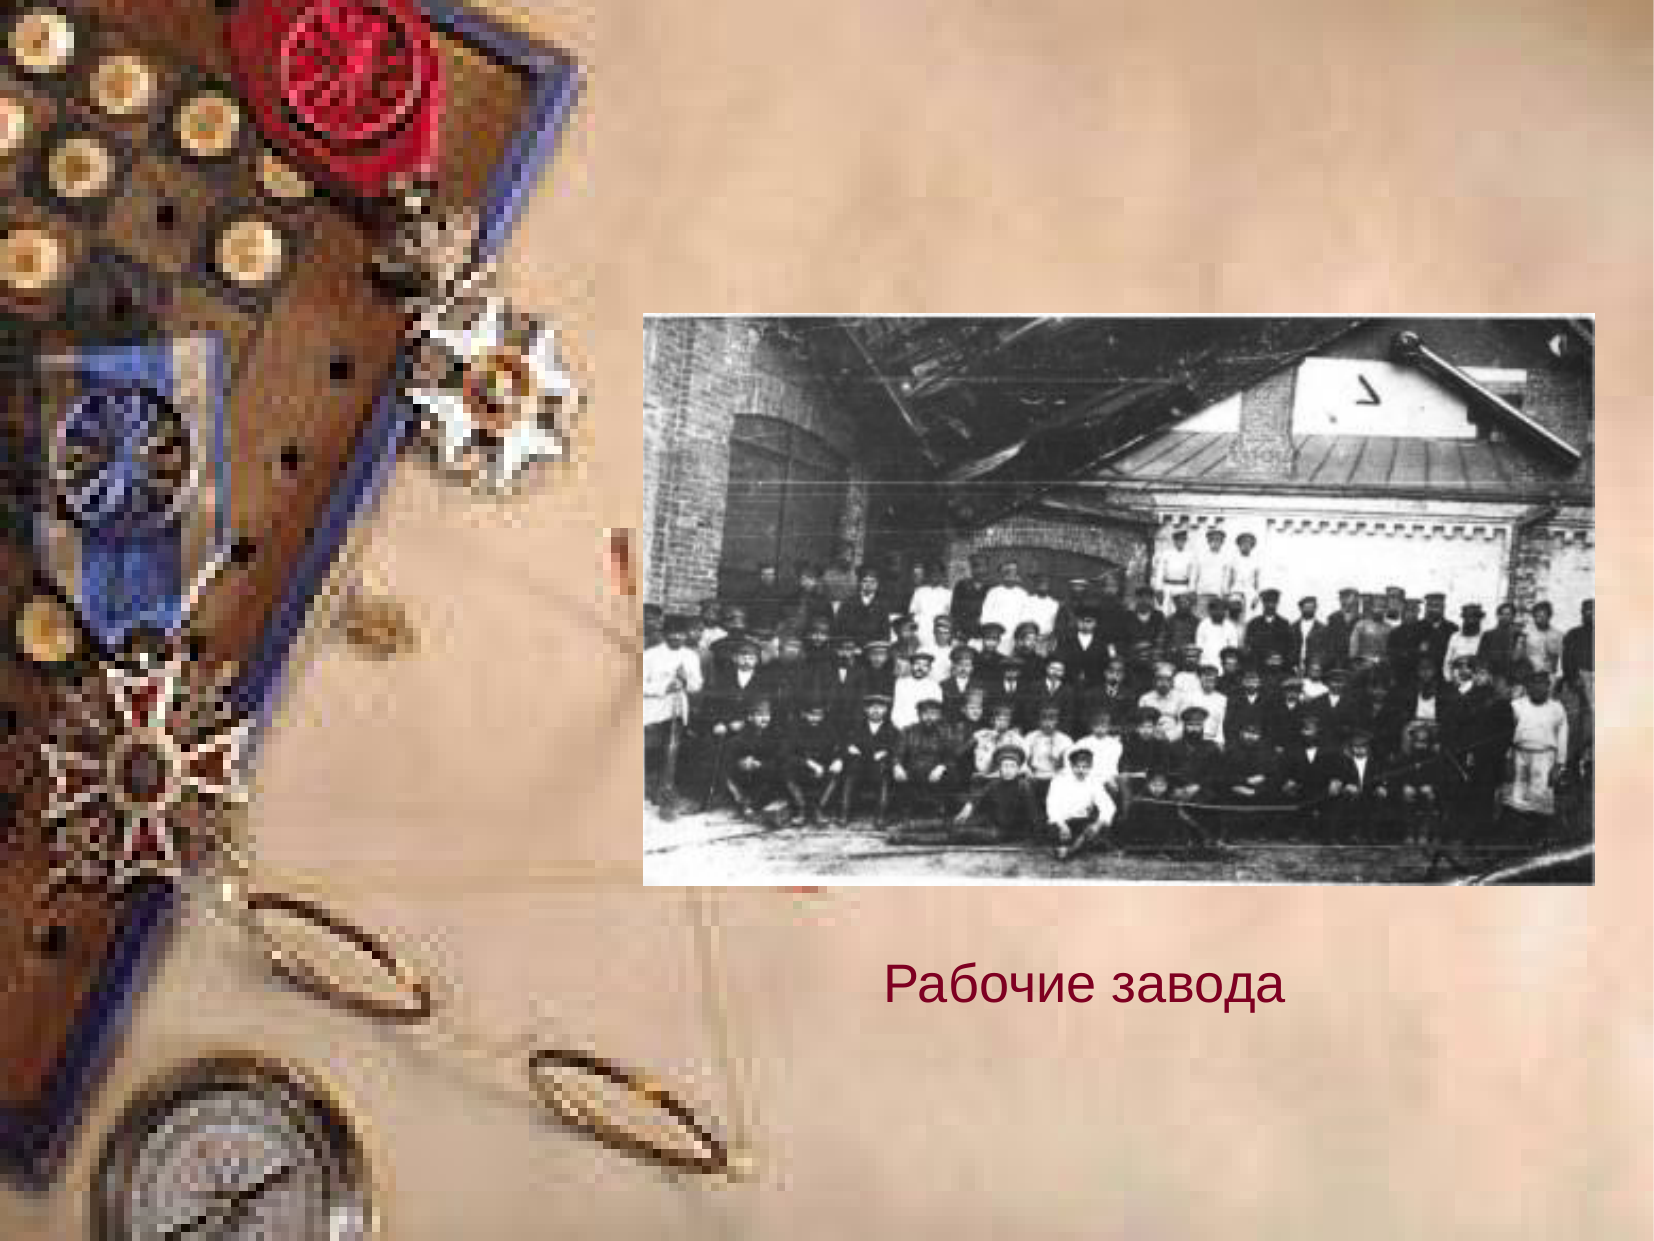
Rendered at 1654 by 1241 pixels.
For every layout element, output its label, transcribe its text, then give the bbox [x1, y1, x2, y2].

list Рабочие завода [767, 953, 1494, 1241]
picture [0, 0, 1654, 1241]
